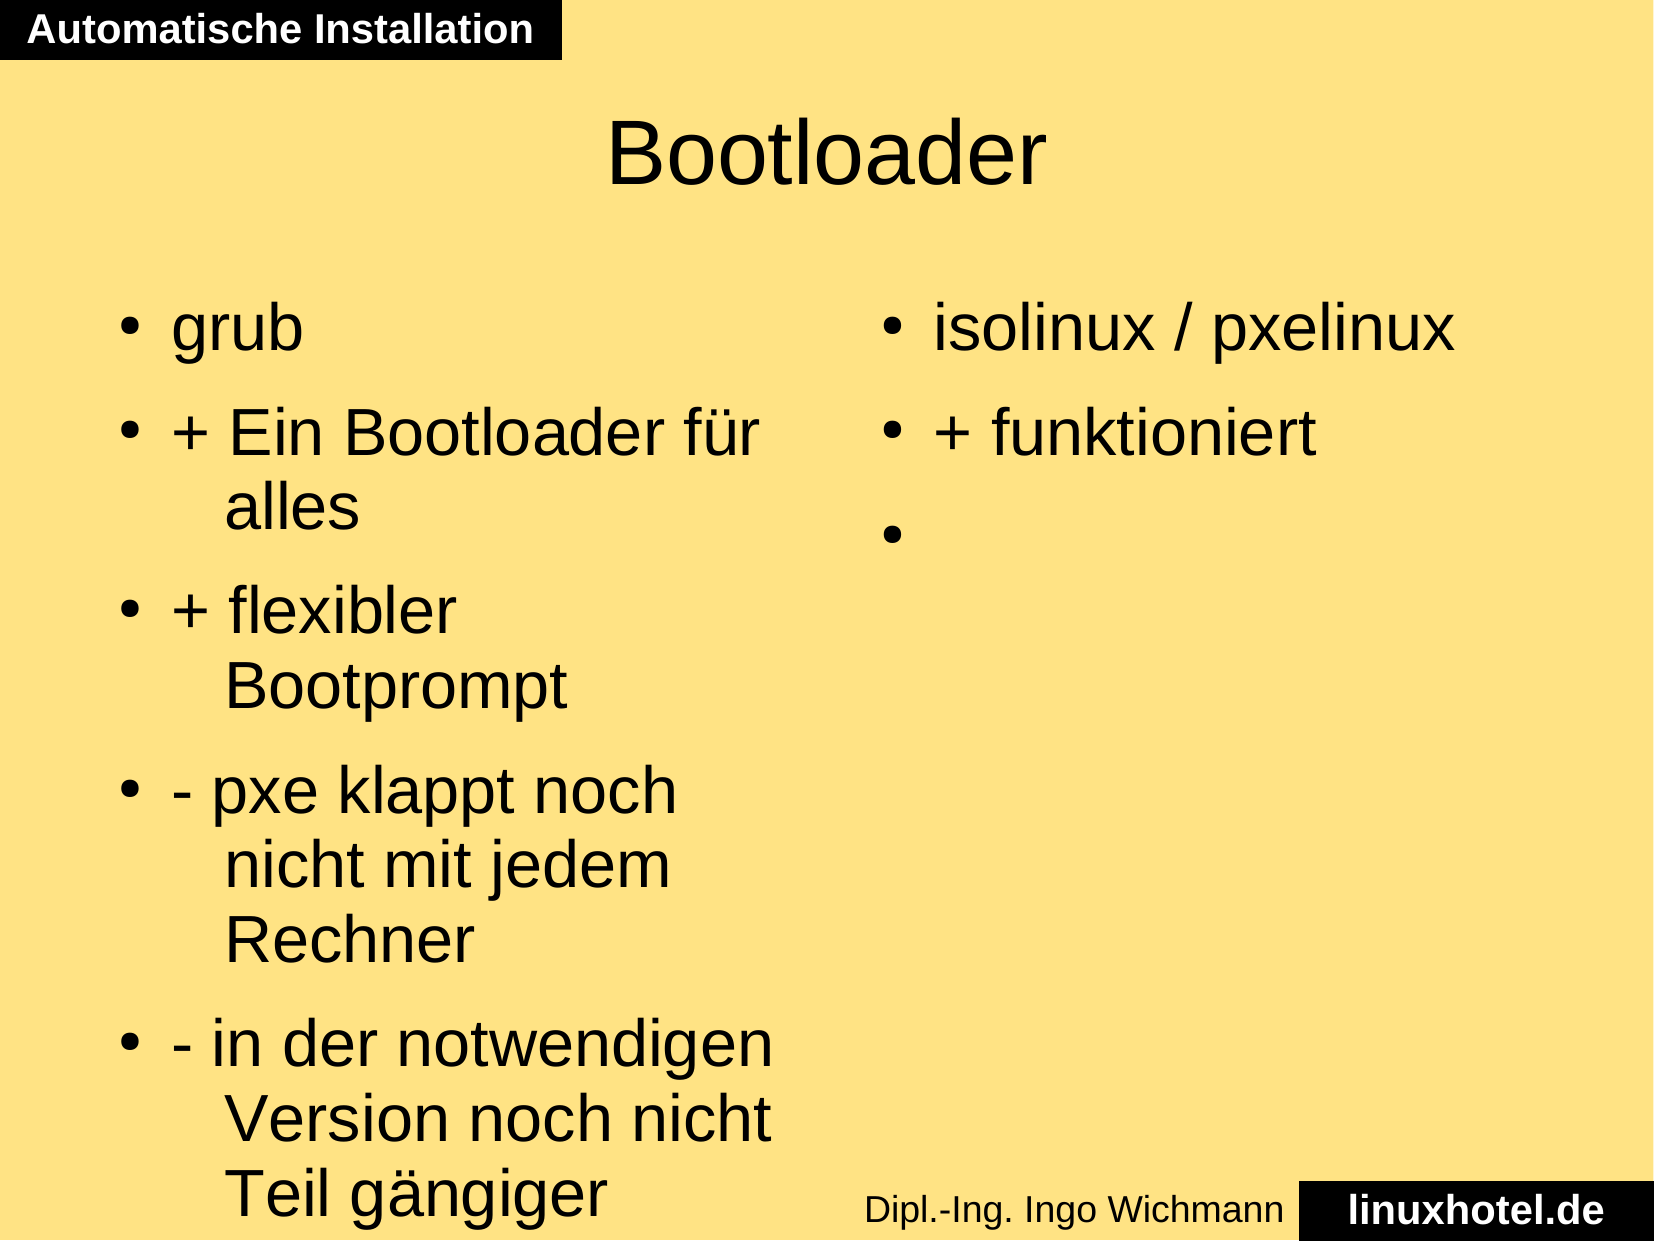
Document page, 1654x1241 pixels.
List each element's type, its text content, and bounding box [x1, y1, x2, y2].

title Bootloader [82, 49, 1571, 257]
list isolinux / pxelinux + funktioniert [845, 290, 1572, 1109]
text_box Automatische Installation [0, 0, 562, 60]
text_box linuxhotel.de [1299, 1181, 1654, 1241]
text_box Dipl.-Ing. Ingo Wichmann [849, 1181, 1300, 1238]
list grub + Ein Bootloader für alles + flexibler Bootprompt - pxe klappt noch nicht mit jedem Rechner - in der notwendigen Version noch nicht Teil gängiger Distributionen [82, 290, 809, 1157]
